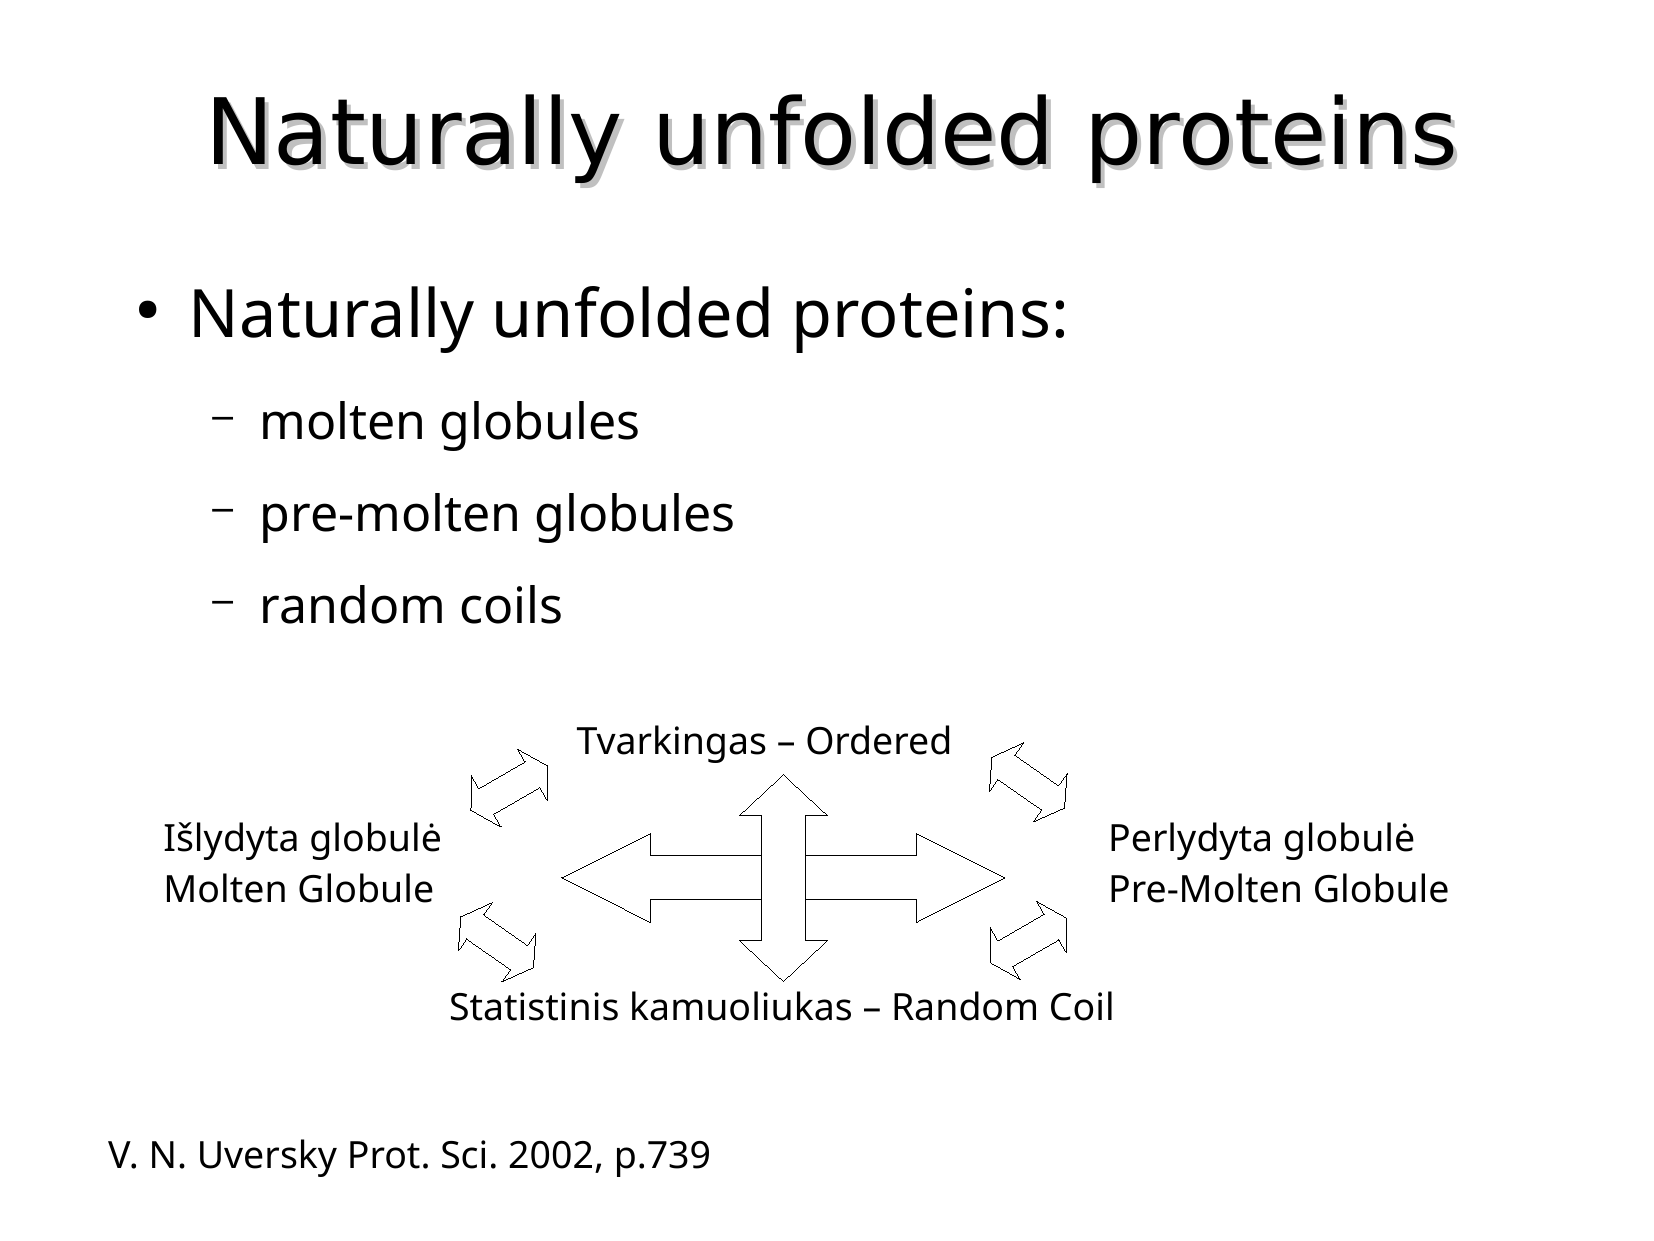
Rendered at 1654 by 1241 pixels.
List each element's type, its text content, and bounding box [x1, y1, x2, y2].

text_box V. N. Uversky Prot. Sci. 2002, p.739 [93, 1120, 798, 1182]
text_box [561, 774, 1005, 982]
text_box [458, 902, 536, 982]
text_box [989, 742, 1068, 822]
title Naturally unfolded proteins [88, 29, 1577, 237]
text_box [470, 749, 548, 827]
text_box Statistinis kamuoliukas – Random Coil [434, 973, 1183, 1034]
text_box Perlydyta globulė Pre-Molten Globule [1093, 803, 1477, 910]
list Naturally unfolded proteins: molten globules pre-molten globules random coils [118, 265, 1607, 680]
text_box Tvarkingas – Ordered [561, 707, 985, 768]
text_box [990, 901, 1067, 980]
text_box Išlydyta globulė Molten Globule [148, 803, 467, 910]
